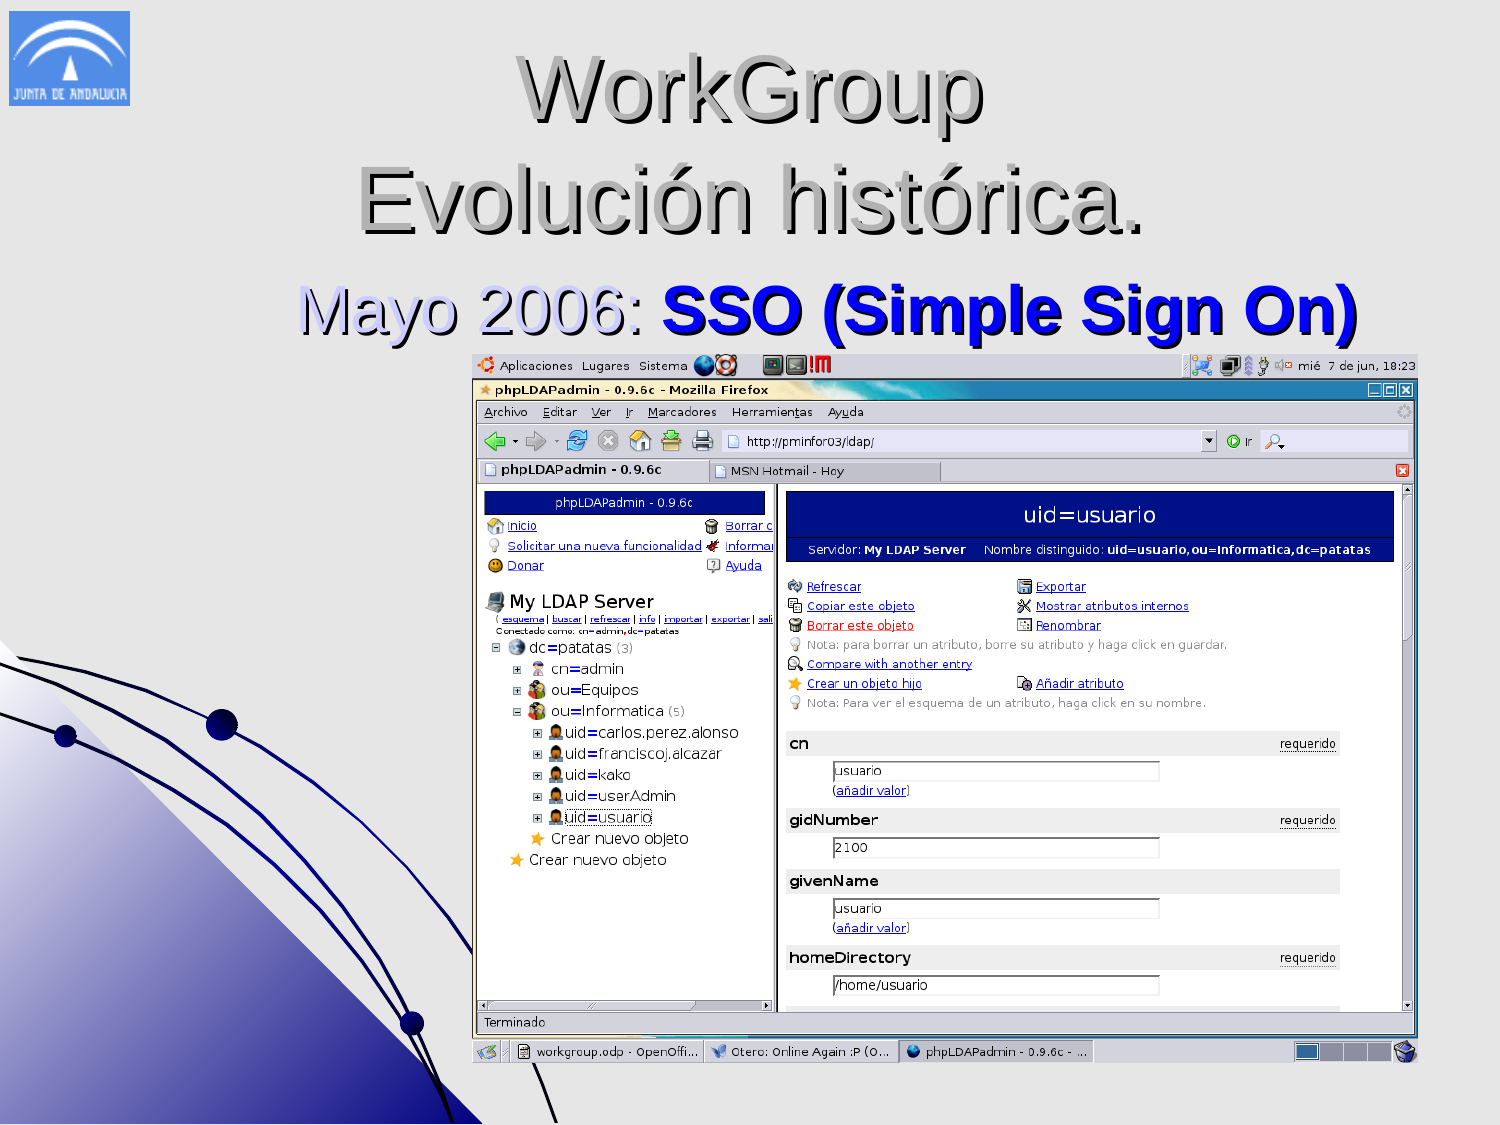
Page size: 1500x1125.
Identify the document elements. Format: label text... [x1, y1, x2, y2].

picture [9, 11, 130, 106]
list Mayo 2006: SSO (Simple Sign On) [295, 265, 1418, 355]
picture [472, 354, 1418, 1063]
title WorkGroup Evolución histórica. [75, 16, 1425, 262]
